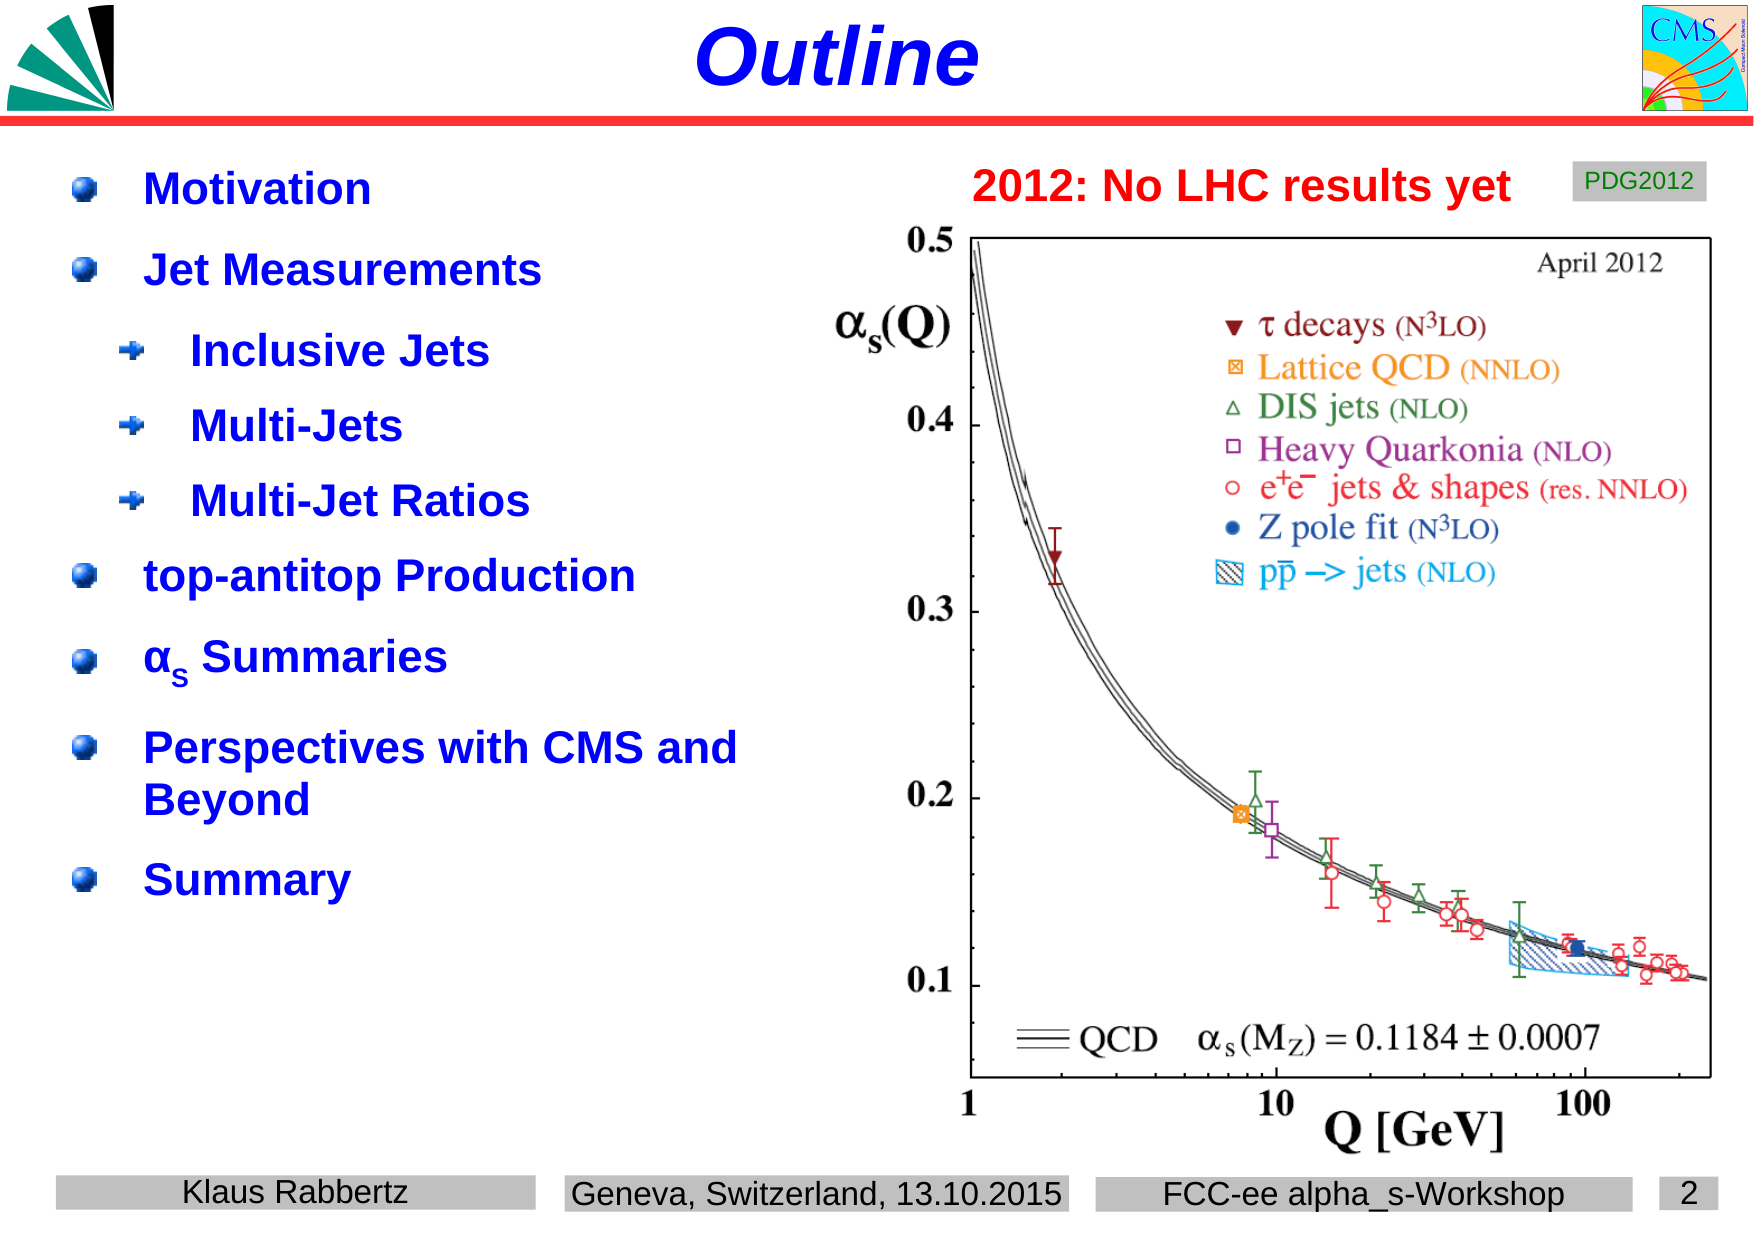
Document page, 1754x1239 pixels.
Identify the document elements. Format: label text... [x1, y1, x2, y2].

picture [1642, 5, 1748, 111]
text_box PDG2012 [1572, 161, 1707, 202]
picture [829, 219, 1723, 1159]
picture [7, 5, 114, 112]
text_box 2012: No LHC results yet [960, 153, 1524, 217]
list Motivation Jet Measurements Inclusive Jets Multi-Jets Multi-Jet Ratios top-antitop Production αS Summaries Perspectives with CMS and Beyond Summary [60, 163, 823, 1146]
title Outline [129, 0, 1545, 114]
